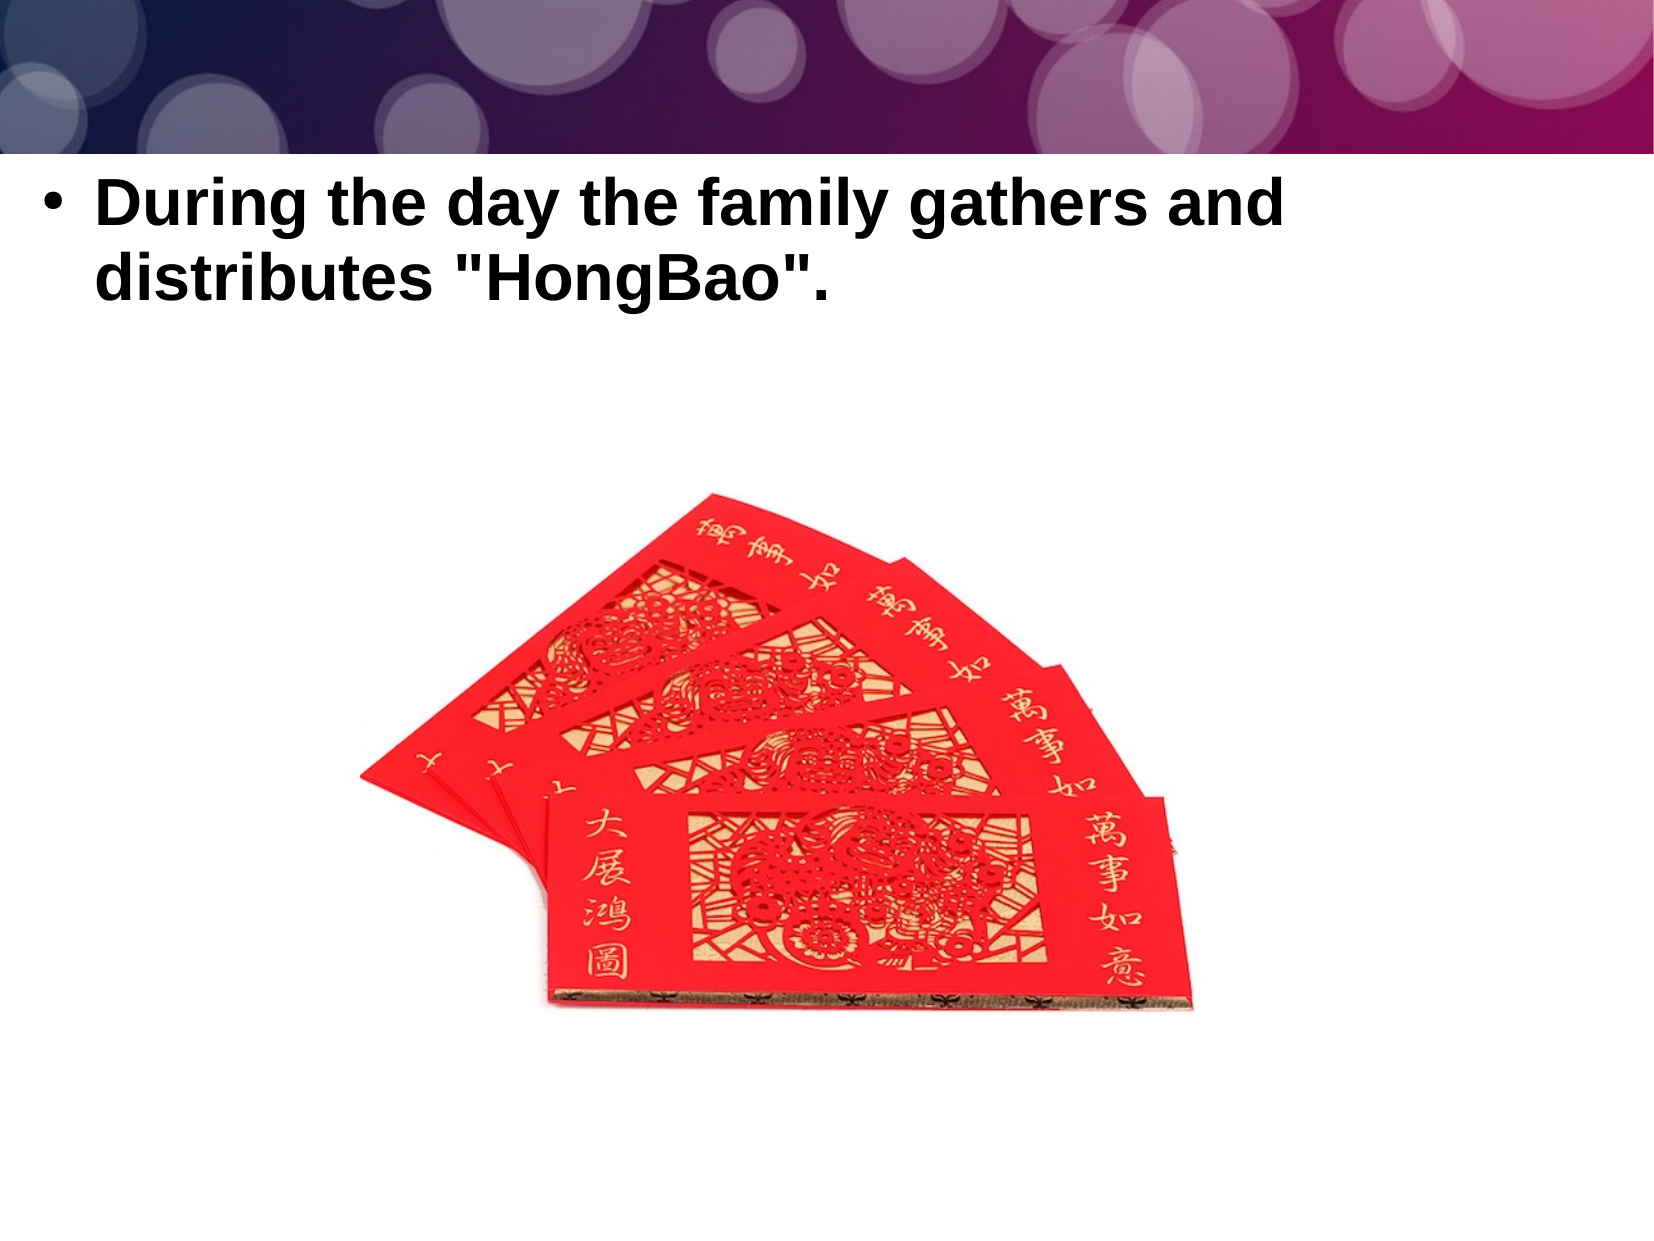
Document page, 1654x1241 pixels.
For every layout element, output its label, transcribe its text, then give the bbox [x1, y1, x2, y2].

list During the day the family gathers and distributes "HongBao". [23, 165, 1288, 532]
picture [360, 473, 1205, 1027]
picture [0, 0, 1654, 154]
